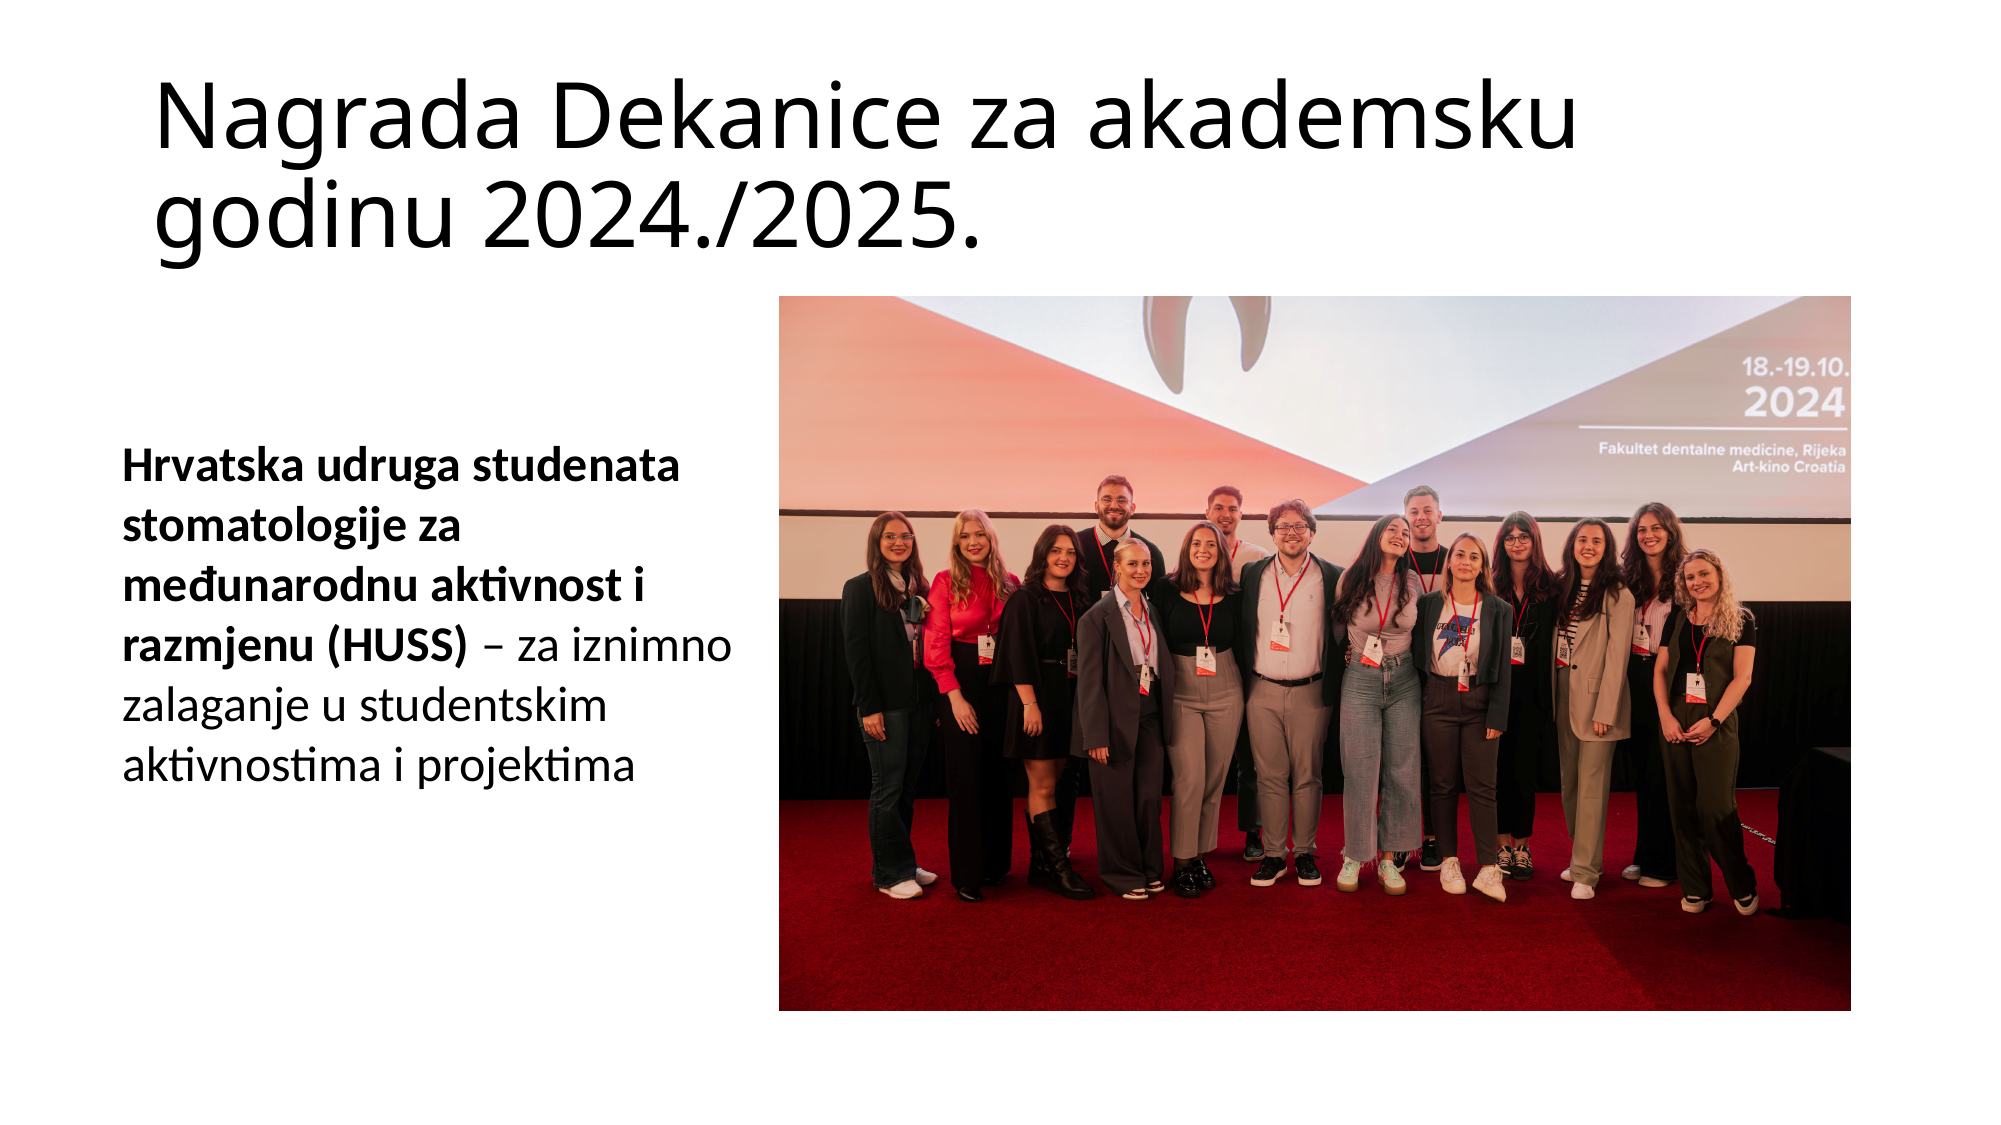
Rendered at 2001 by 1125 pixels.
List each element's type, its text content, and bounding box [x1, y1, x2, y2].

picture [779, 296, 1851, 1011]
text_box Hrvatska udruga studenata stomatologije za međunarodnu aktivnost i razmjenu (HUSS) – za iznimno zalaganje u studentskim aktivnostima i projektima [107, 424, 779, 803]
title Nagrada Dekanice za akademsku godinu 2024./2025. [137, 59, 1863, 278]
